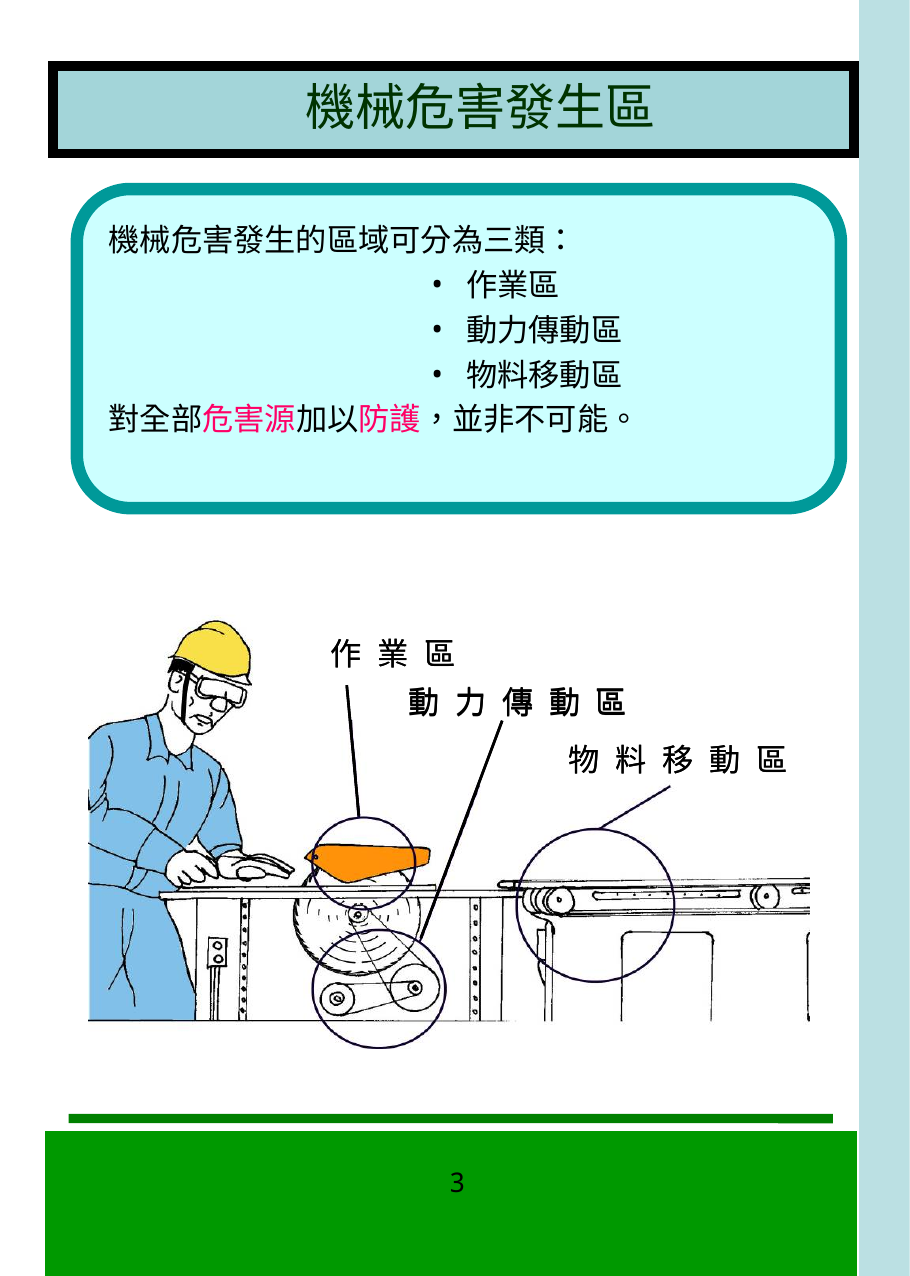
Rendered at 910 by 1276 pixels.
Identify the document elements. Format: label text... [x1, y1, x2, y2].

text_box [859, 0, 910, 1276]
text_box 機械危害發生的區域可分為三類： 作業區 動力傳動區 物料移動區 對全部危害源加以防護，並非不可能。 [76, 189, 841, 509]
text_box 動 力 傳 動 區 [391, 675, 692, 729]
text_box 3 [422, 1157, 493, 1207]
text_box 物 料 移 動 區 [513, 732, 810, 787]
text_box 機械危害發生區 [289, 68, 672, 144]
picture [88, 602, 810, 1049]
text_box 作 業 區 [291, 626, 515, 680]
